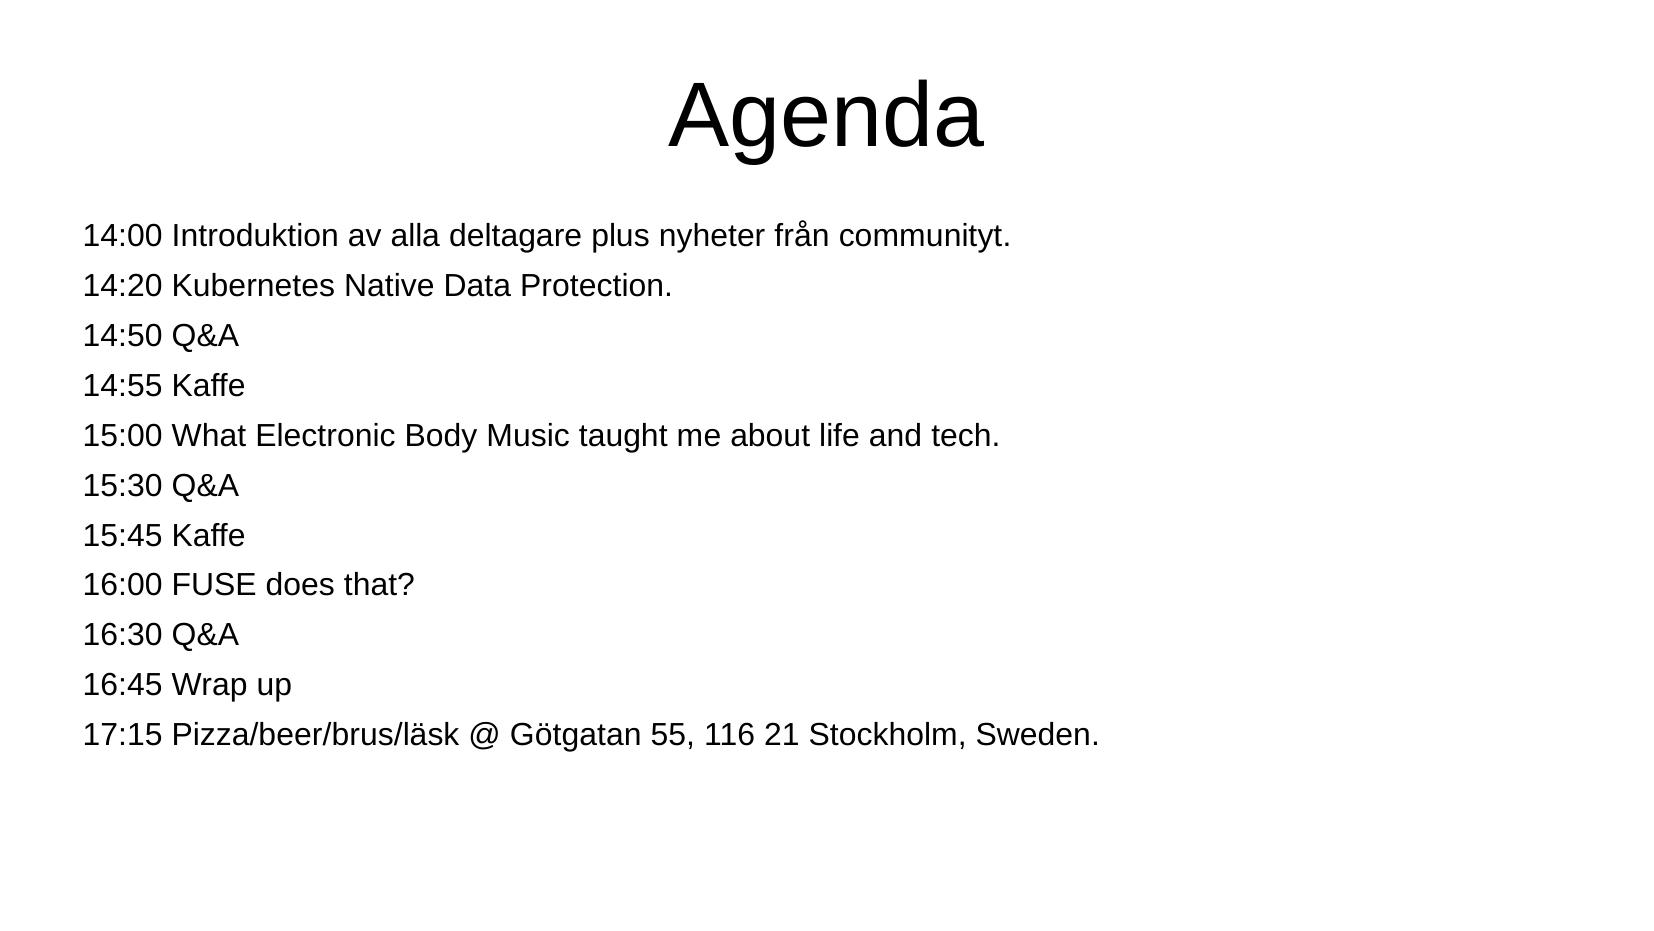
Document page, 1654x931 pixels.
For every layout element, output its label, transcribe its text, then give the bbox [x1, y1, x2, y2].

title Agenda [82, 37, 1571, 193]
list 14:00 Introduktion av alla deltagare plus nyheter från communityt. 14:20 Kubernetes Native Data Protection. 14:50 Q&A 14:55 Kaffe 15:00 What Electronic Body Music taught me about life and tech. 15:30 Q&A 15:45 Kaffe 16:00 FUSE does that? 16:30 Q&A 16:45 Wrap up 17:15 Pizza/beer/brus/läsk @ Götgatan 55, 116 21 Stockholm, Sweden. [82, 217, 1571, 758]
